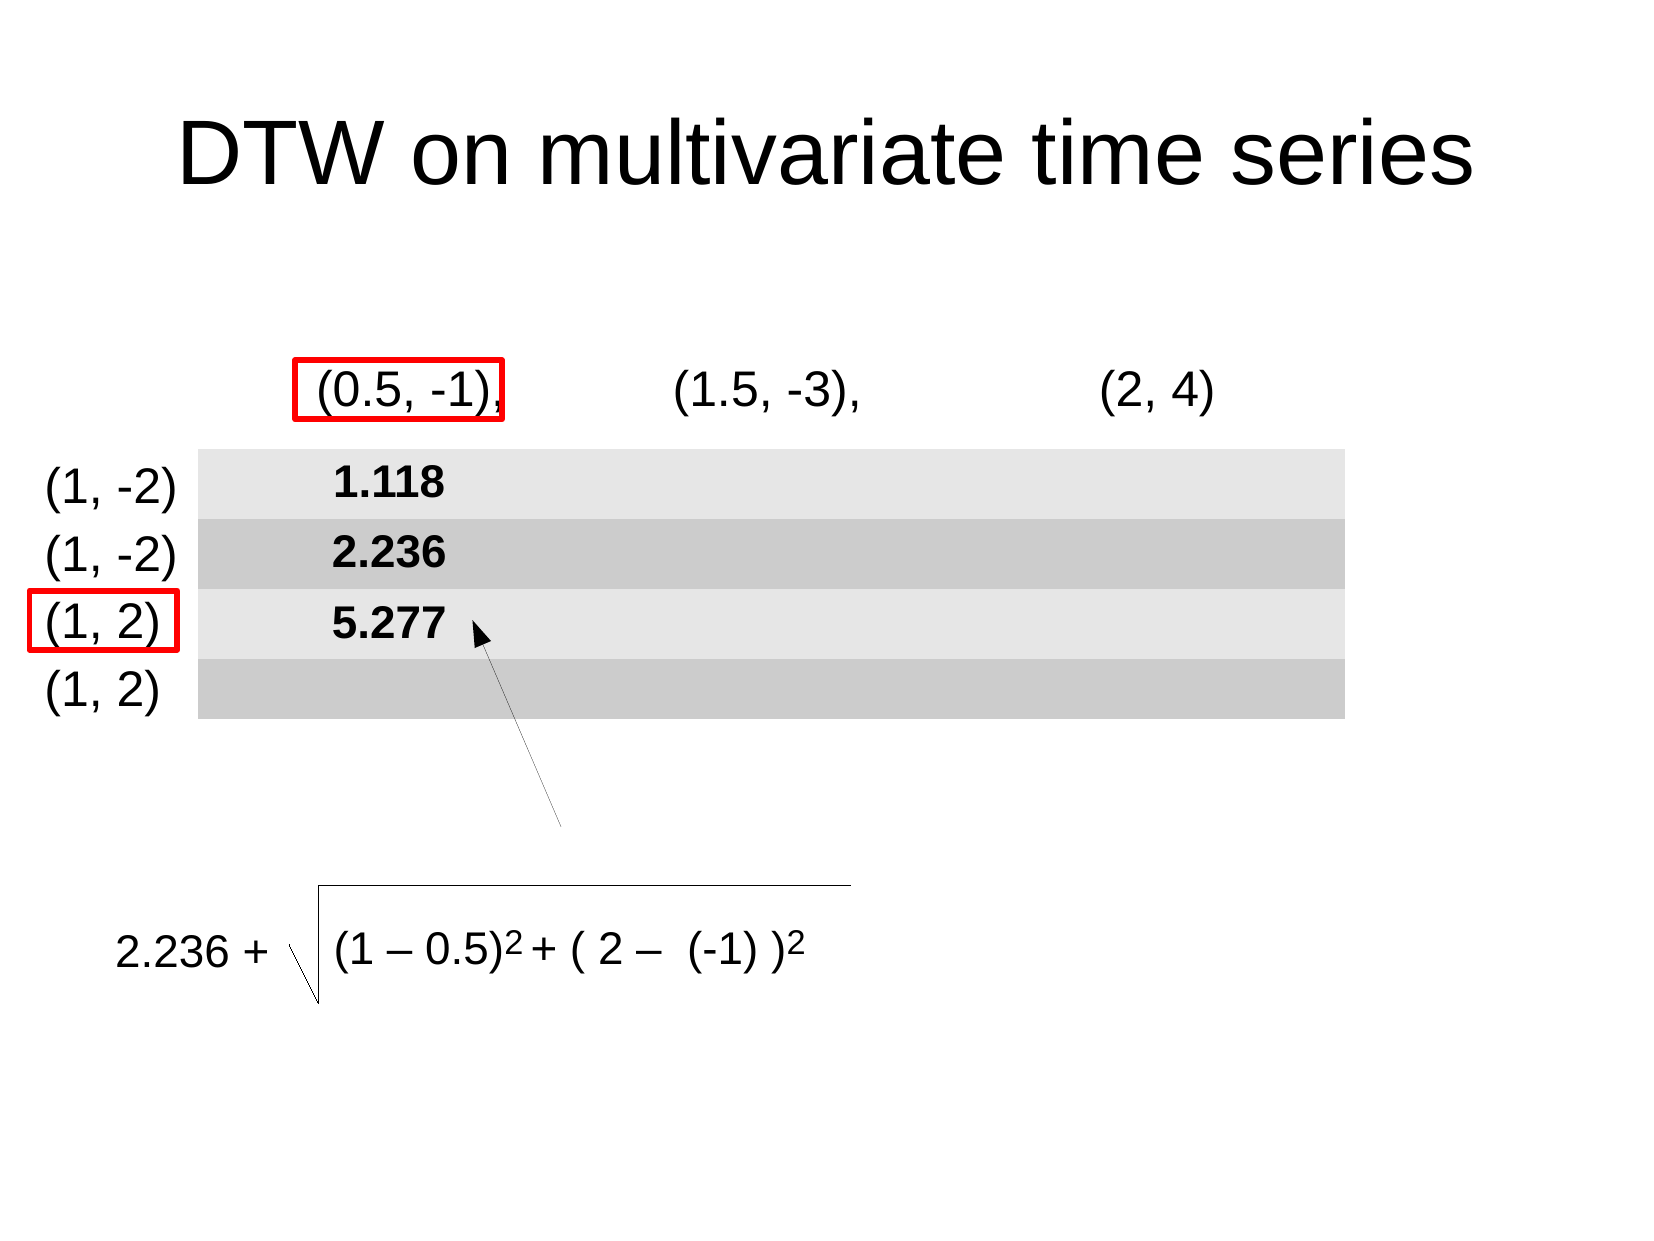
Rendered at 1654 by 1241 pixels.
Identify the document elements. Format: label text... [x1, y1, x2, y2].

table_cell [963, 589, 1345, 659]
table_cell [591, 519, 963, 589]
text_box (0.5, -1), (1.5, -3), (2, 4) [301, 363, 499, 416]
table_cell [591, 589, 963, 659]
text_box 2.236 + [100, 918, 285, 1012]
text_box (1, -2) (1, -2) (1, 2) (1, 2) [29, 450, 591, 725]
table_header [580, 449, 963, 519]
table_cell [963, 519, 1345, 589]
table_cell [591, 659, 963, 719]
title DTW on multivariate time series [82, 49, 1571, 257]
table_cell [963, 659, 1345, 719]
table_header [963, 449, 1345, 519]
text_box (1 – 0.5)2 + ( 2 – (-1) )2 [319, 915, 828, 984]
text_box (0.5, -1), (1.5, -3), (2, 4) [301, 354, 1276, 425]
text_box (1, -2) (1, -2) (1, 2) (1, 2) [32, 594, 174, 647]
